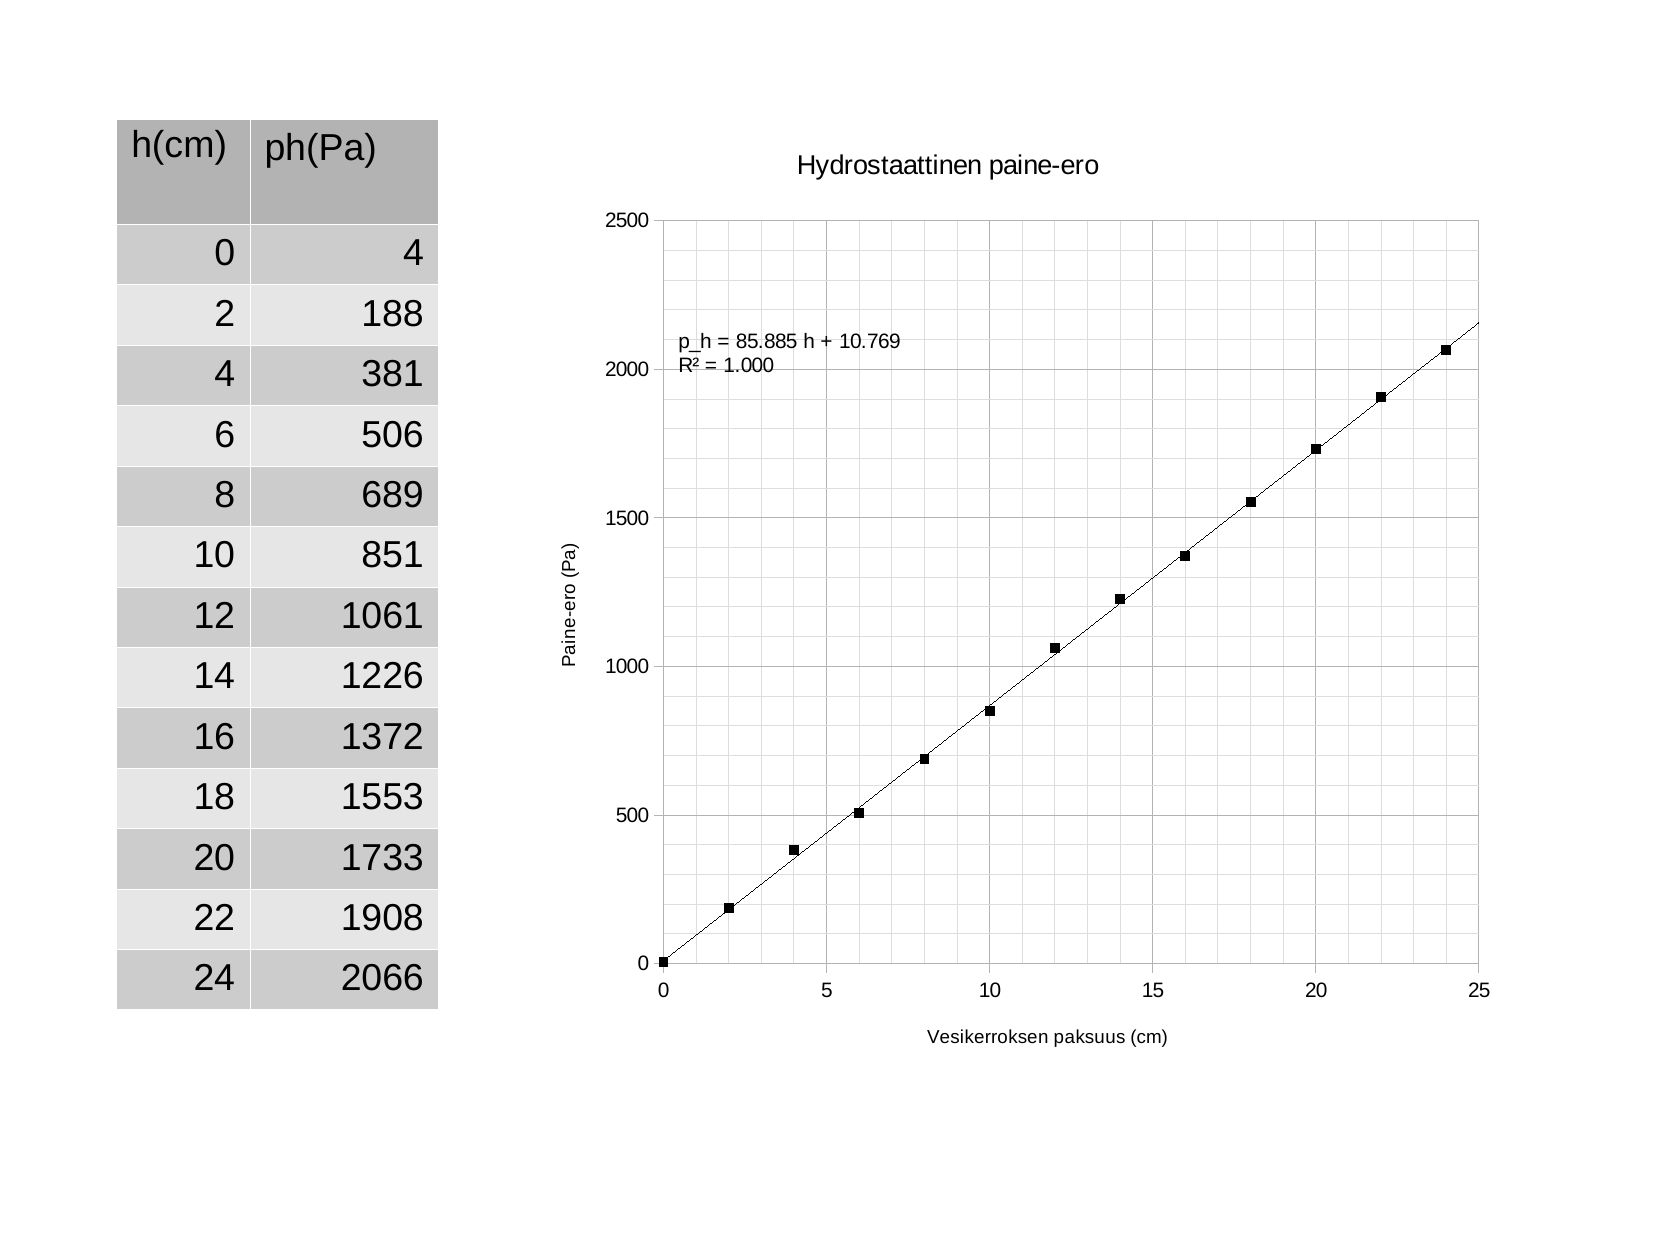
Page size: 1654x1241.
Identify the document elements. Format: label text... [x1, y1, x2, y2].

table_cell 2066 [251, 950, 438, 1009]
table_cell 14 [117, 648, 250, 707]
table_cell 851 [251, 527, 438, 587]
table_cell 1733 [251, 829, 438, 889]
table_cell 381 [251, 346, 438, 405]
chart [525, 116, 1510, 1079]
table_cell 188 [251, 285, 438, 345]
table_cell 506 [251, 406, 438, 466]
table_cell 0 [117, 225, 250, 284]
table_cell 6 [117, 406, 250, 466]
table_cell 22 [117, 890, 250, 949]
table_cell 8 [117, 467, 250, 526]
table_cell 18 [117, 769, 250, 828]
table_cell 2 [117, 285, 250, 345]
table_cell 20 [117, 829, 250, 889]
table_cell 24 [117, 950, 250, 1009]
table_cell 689 [251, 467, 438, 526]
table_cell 10 [117, 527, 250, 587]
table_cell 16 [117, 708, 250, 768]
table_header h(cm) [117, 120, 250, 224]
table_cell 1908 [251, 890, 438, 949]
table_cell 4 [117, 346, 250, 405]
table_cell 4 [251, 225, 438, 284]
table_cell 1372 [251, 708, 438, 768]
table_cell 1061 [251, 588, 438, 647]
table_header ph(Pa) [251, 120, 438, 224]
table_cell 1553 [251, 769, 438, 828]
table_cell 12 [117, 588, 250, 647]
table_cell 1226 [251, 648, 438, 707]
